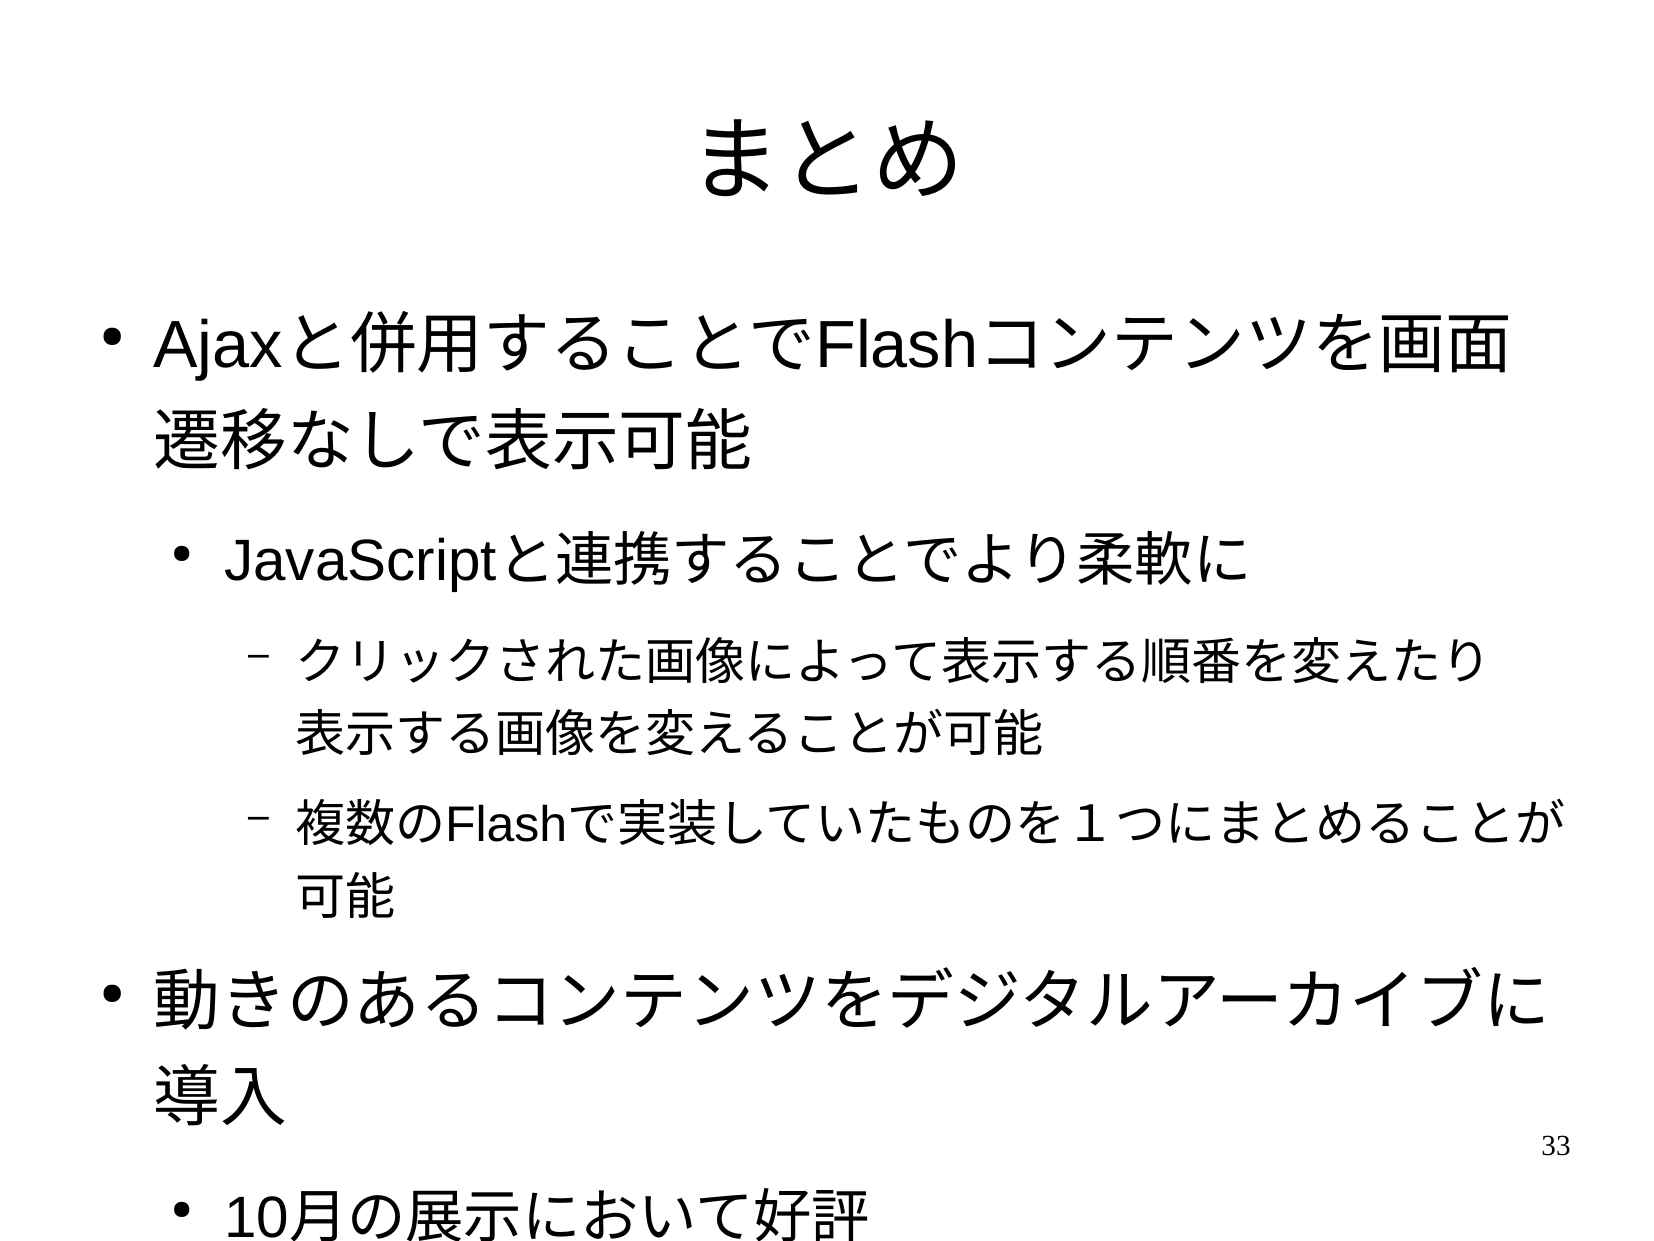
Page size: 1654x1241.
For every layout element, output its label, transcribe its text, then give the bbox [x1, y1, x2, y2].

list Ajaxと併用することでFlashコンテンツを画面遷移なしで表示可能 JavaScriptと連携することでより柔軟に クリックされた画像によって表示する順番を変えたり 表示する画像を変えることが可能 複数のFlashで実装していたものを１つにまとめることが可能 動きのあるコンテンツをデジタルアーカイブに導入 10月の展示において好評 ユーザの興味をより惹きやすい 時系列表示への対応、詳細情報表示などの要望（実装済） 資料に新しい表現を付加することが可能 [82, 290, 1571, 1120]
title まとめ [82, 49, 1571, 257]
